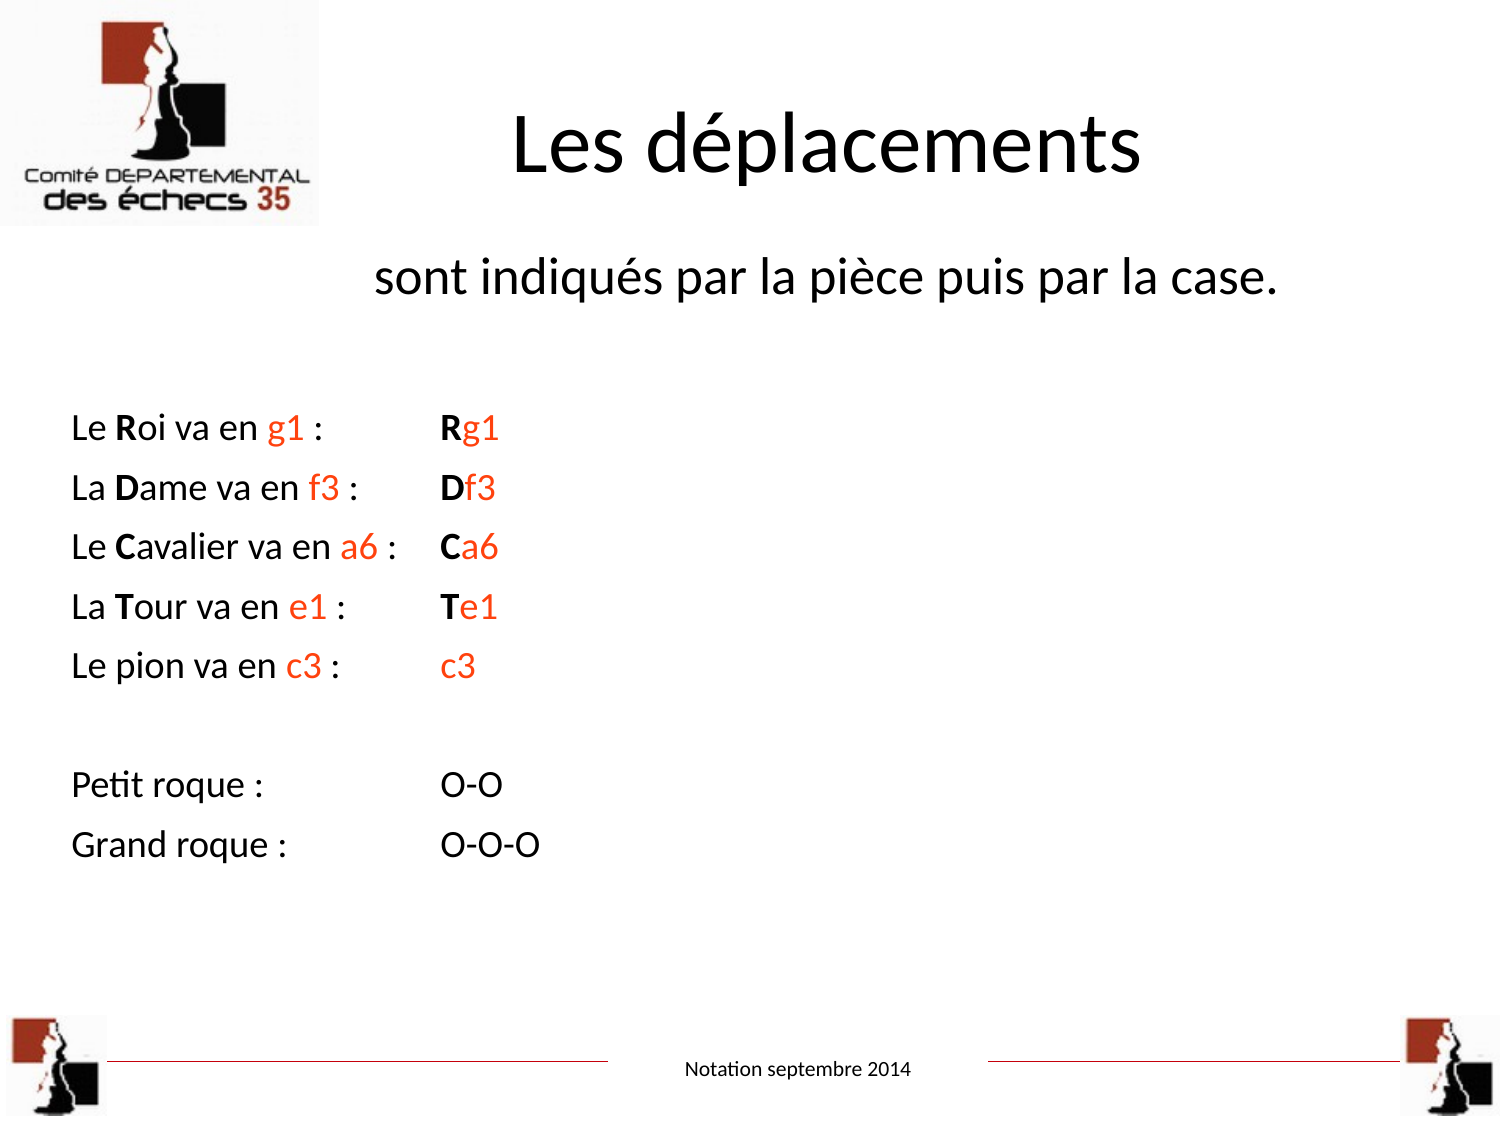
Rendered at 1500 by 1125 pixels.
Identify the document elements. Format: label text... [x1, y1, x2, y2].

picture [0, 0, 319, 226]
title Les déplacements sont indiqués par la pièce puis par la case. [189, 47, 1465, 289]
list Le Roi va en g1 : Rg1 La Dame va en f3 : Df3 Le Cavalier va en a6 : Ca6 La Tour va en e1 : Te1 Le pion va en c3 : c3 Petit roque : O-O Grand roque : O-O-O [0, 262, 1500, 1005]
picture [1400, 1015, 1500, 1116]
picture [6, 1015, 107, 1116]
